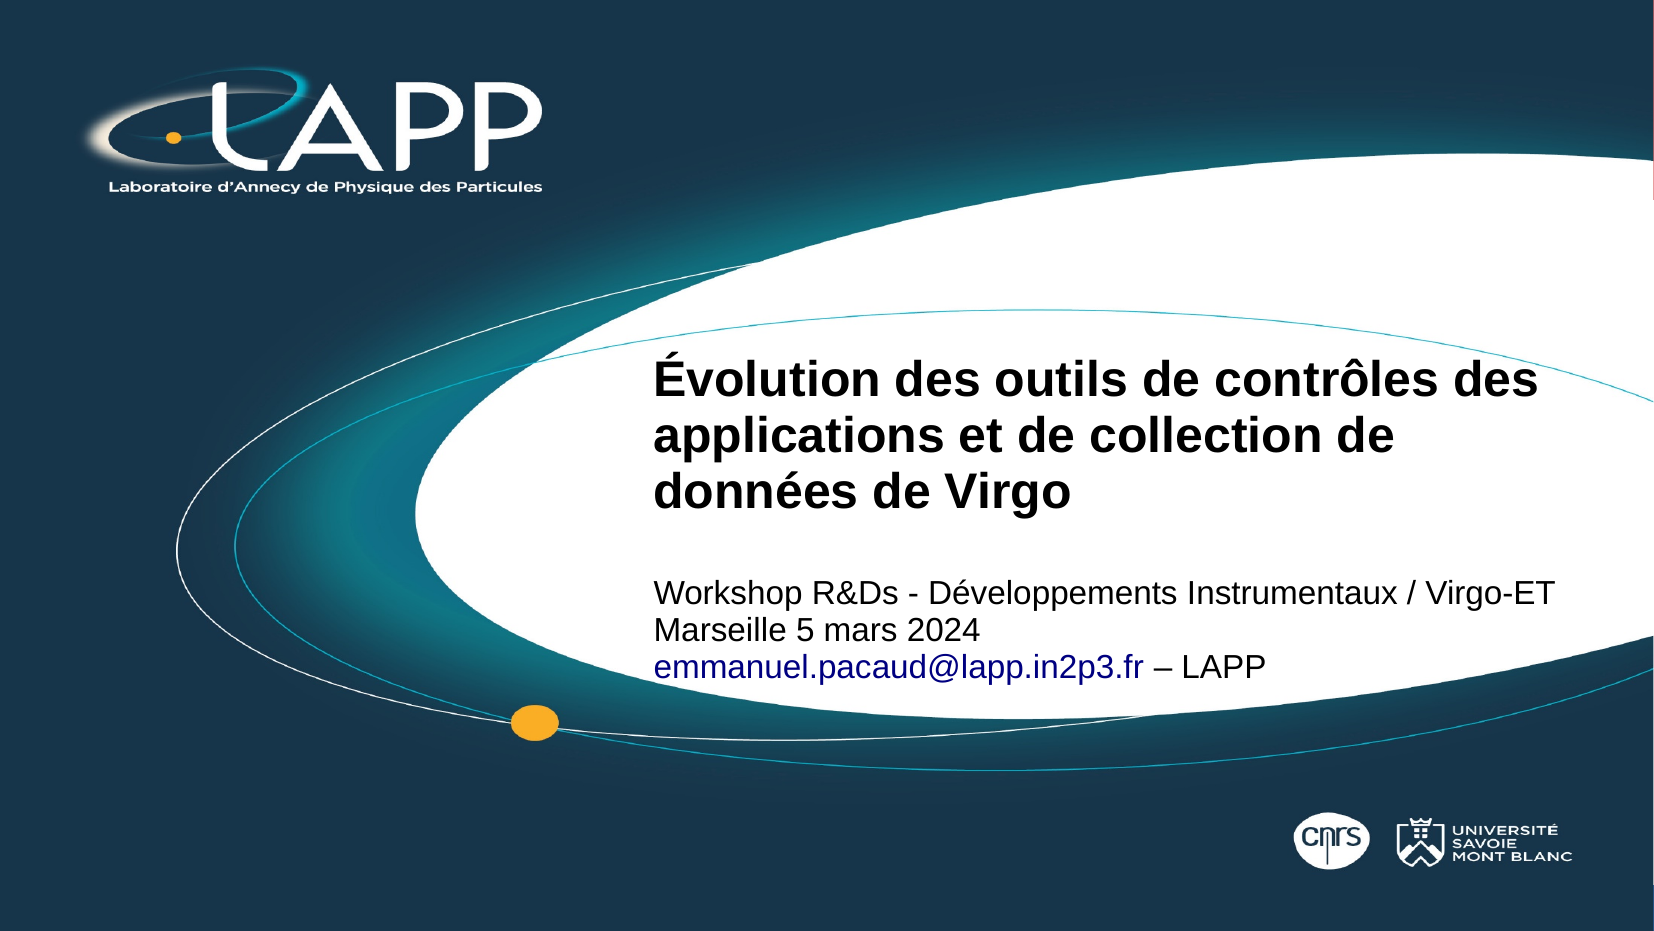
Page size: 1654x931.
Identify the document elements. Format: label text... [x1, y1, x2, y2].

picture [0, 0, 1654, 931]
text_box Évolution des outils de contrôles des applications et de collection de données de Virgo Workshop R&Ds - Développements Instrumentaux / Virgo-ET Marseille 5 mars 2024 emmanuel.pacaud@lapp.in2p3.fr – LAPP [638, 344, 1589, 749]
